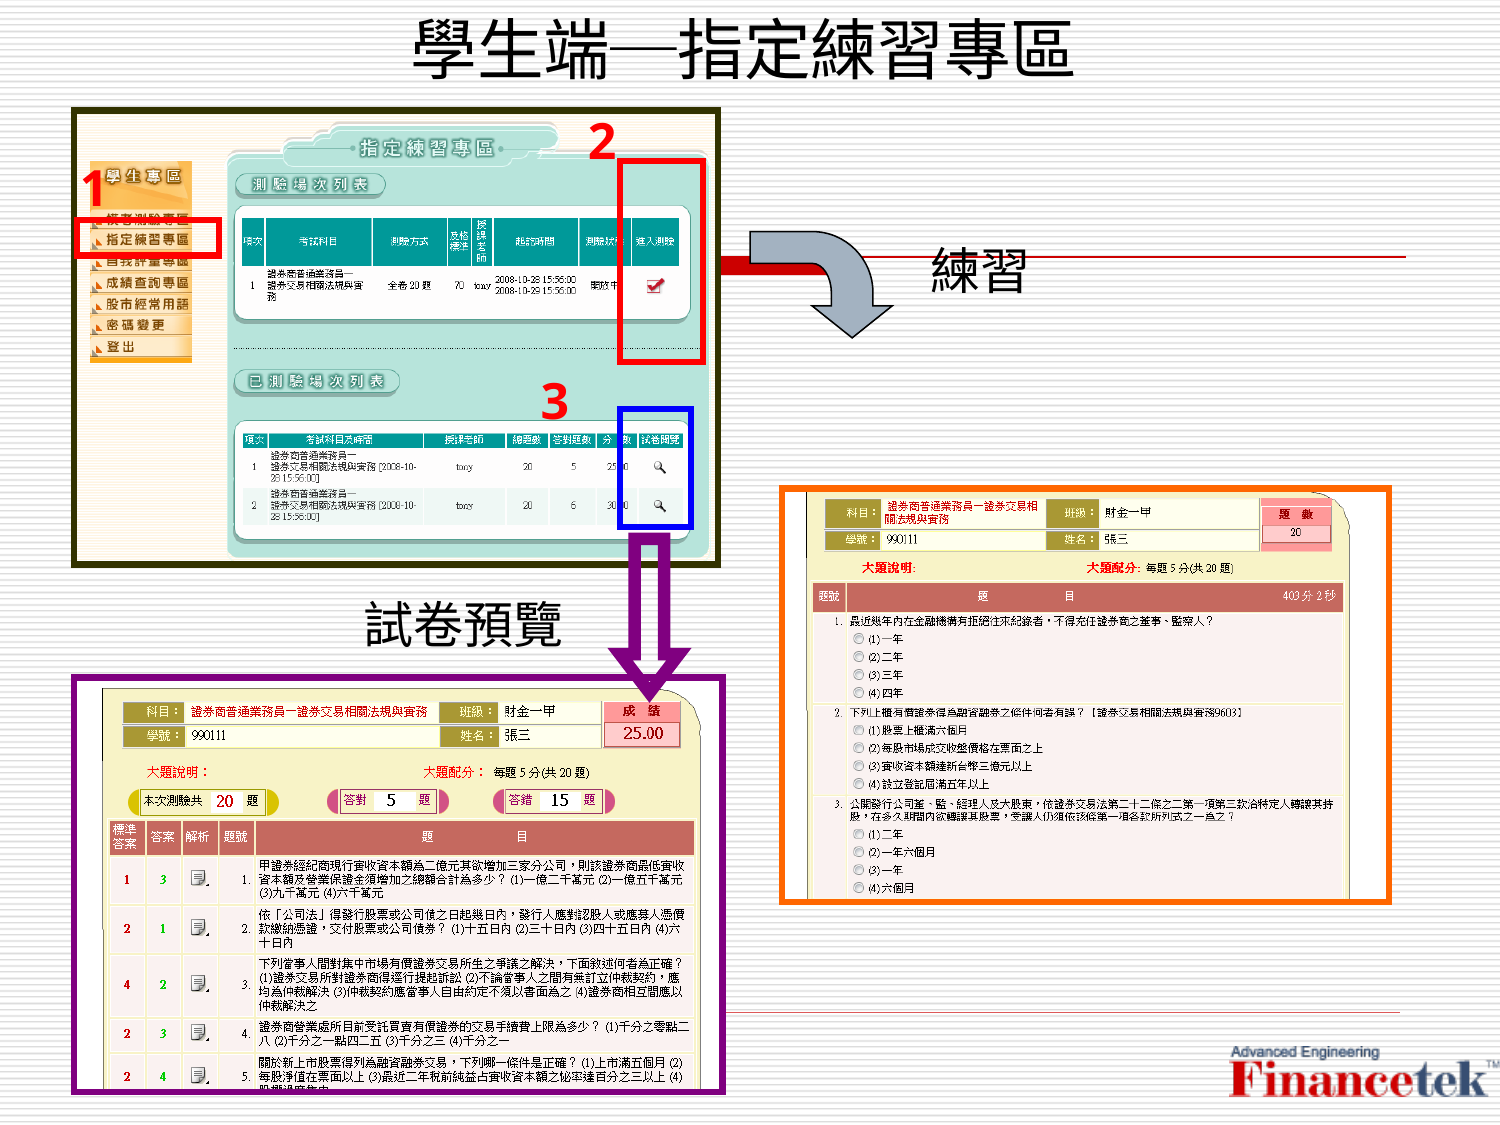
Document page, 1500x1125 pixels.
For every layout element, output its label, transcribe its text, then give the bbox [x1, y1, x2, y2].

text_box 2 [572, 101, 656, 177]
picture [623, 164, 700, 359]
picture [785, 491, 1387, 899]
picture [80, 223, 216, 252]
text_box 學生端─指定練習專區 [183, 0, 1306, 96]
text_box 3 [525, 361, 609, 437]
picture [641, 546, 657, 562]
text_box 練習 [915, 231, 1128, 307]
text_box 1 [64, 148, 148, 224]
text_box [750, 231, 893, 338]
picture [76, 680, 720, 1090]
picture [76, 113, 715, 562]
text_box 試卷預覽 [348, 586, 691, 662]
